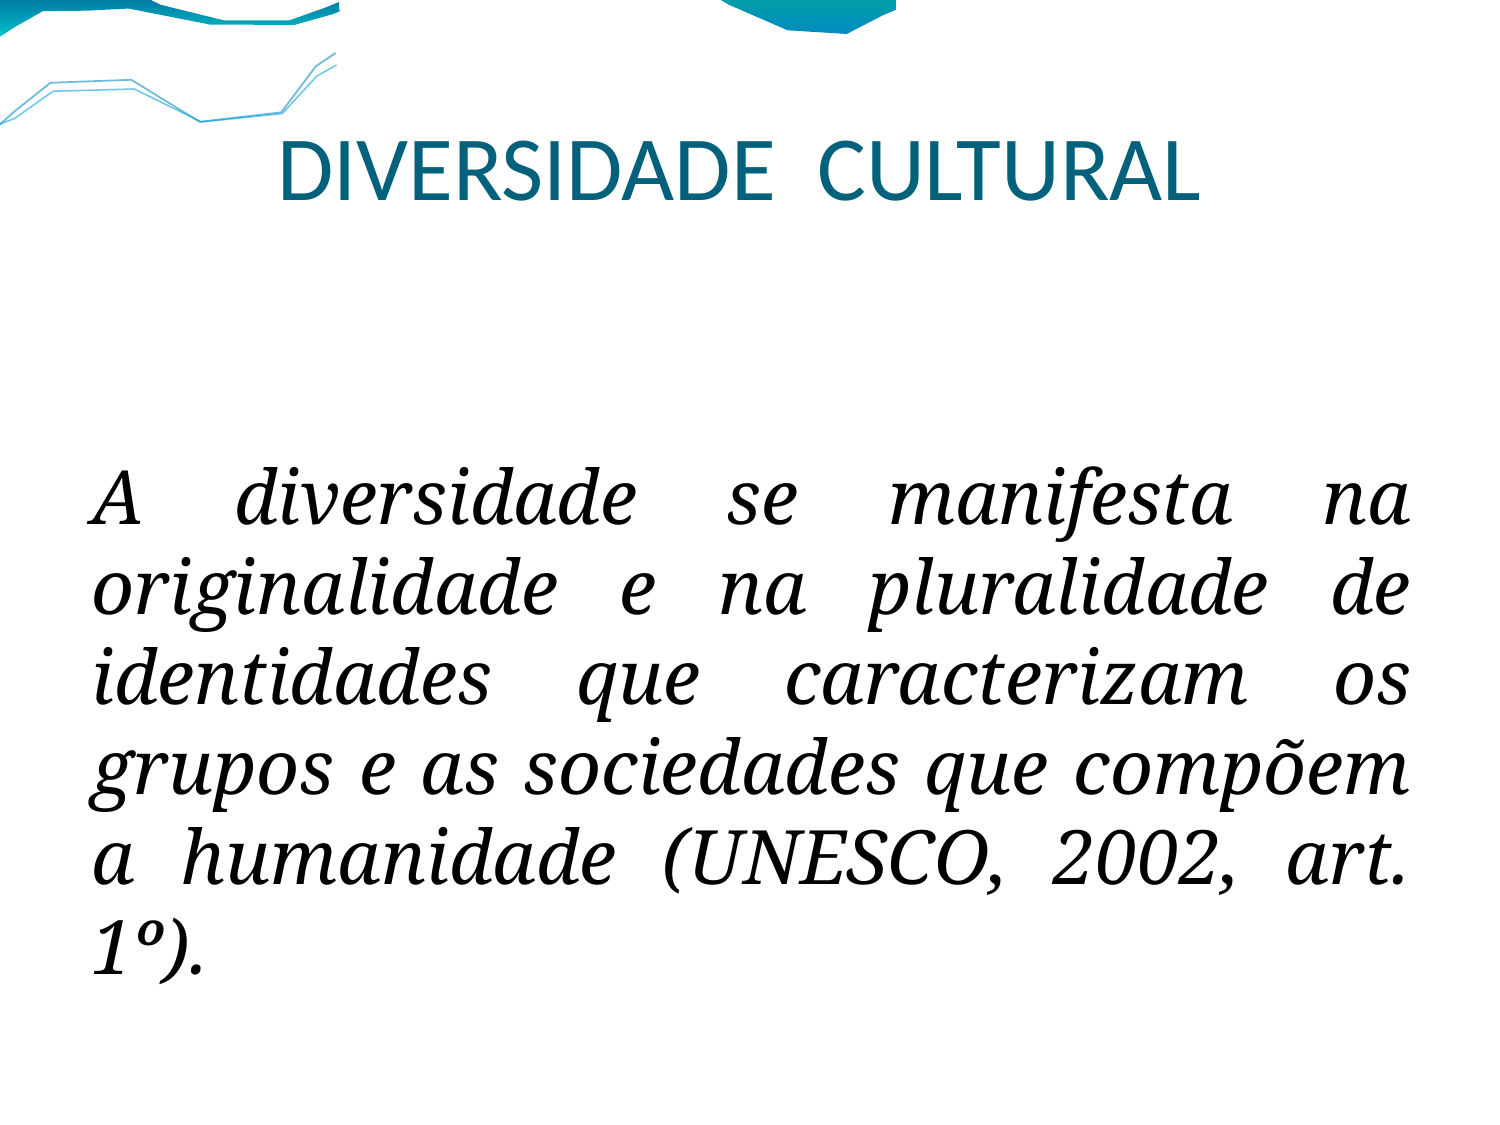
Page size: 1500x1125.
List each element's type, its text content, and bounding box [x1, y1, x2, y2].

title DIVERSIDADE CULTURAL [64, 101, 1415, 290]
list A diversidade se manifesta na originalidade e na pluralidade de identidades que caracterizam os grupos e as sociedades que compõem a humanidade (UNESCO, 2002, art. 1º). [76, 290, 1427, 1011]
